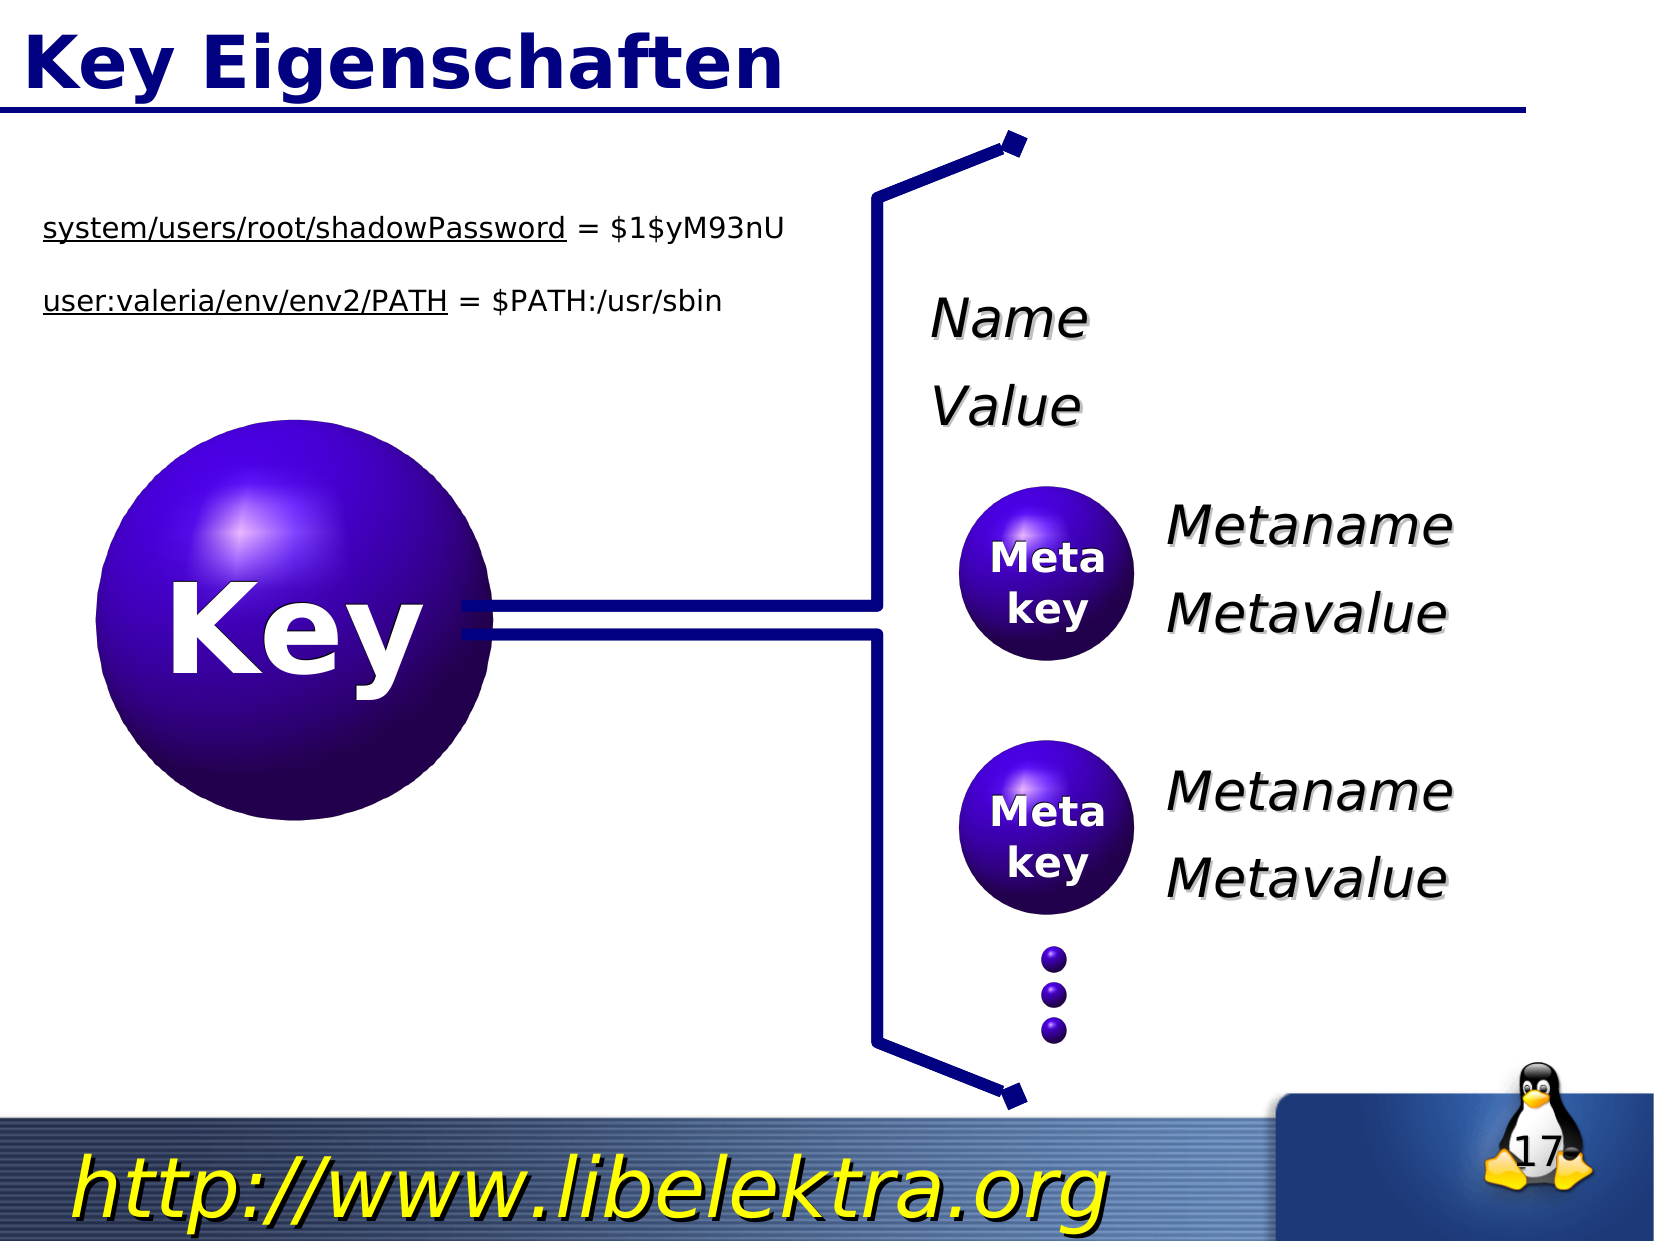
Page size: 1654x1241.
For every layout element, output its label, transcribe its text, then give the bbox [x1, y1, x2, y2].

list Metaname Metavalue [1151, 748, 1595, 916]
list Name Value [915, 276, 1617, 443]
picture [0, 1061, 1654, 1241]
text_box system/users/root/shadowPassword = $1$yM93nU user:valeria/env/env2/PATH = $PATH:/usr/sbin [42, 208, 809, 317]
text_box Meta key [988, 783, 1108, 885]
list Metaname Metavalue [1151, 482, 1595, 650]
text_box Meta key [988, 529, 1107, 631]
text_box Key Eigenschaften [22, 14, 1611, 111]
text_box Key [162, 547, 426, 693]
text_box <Nummer> [1455, 1122, 1566, 1178]
